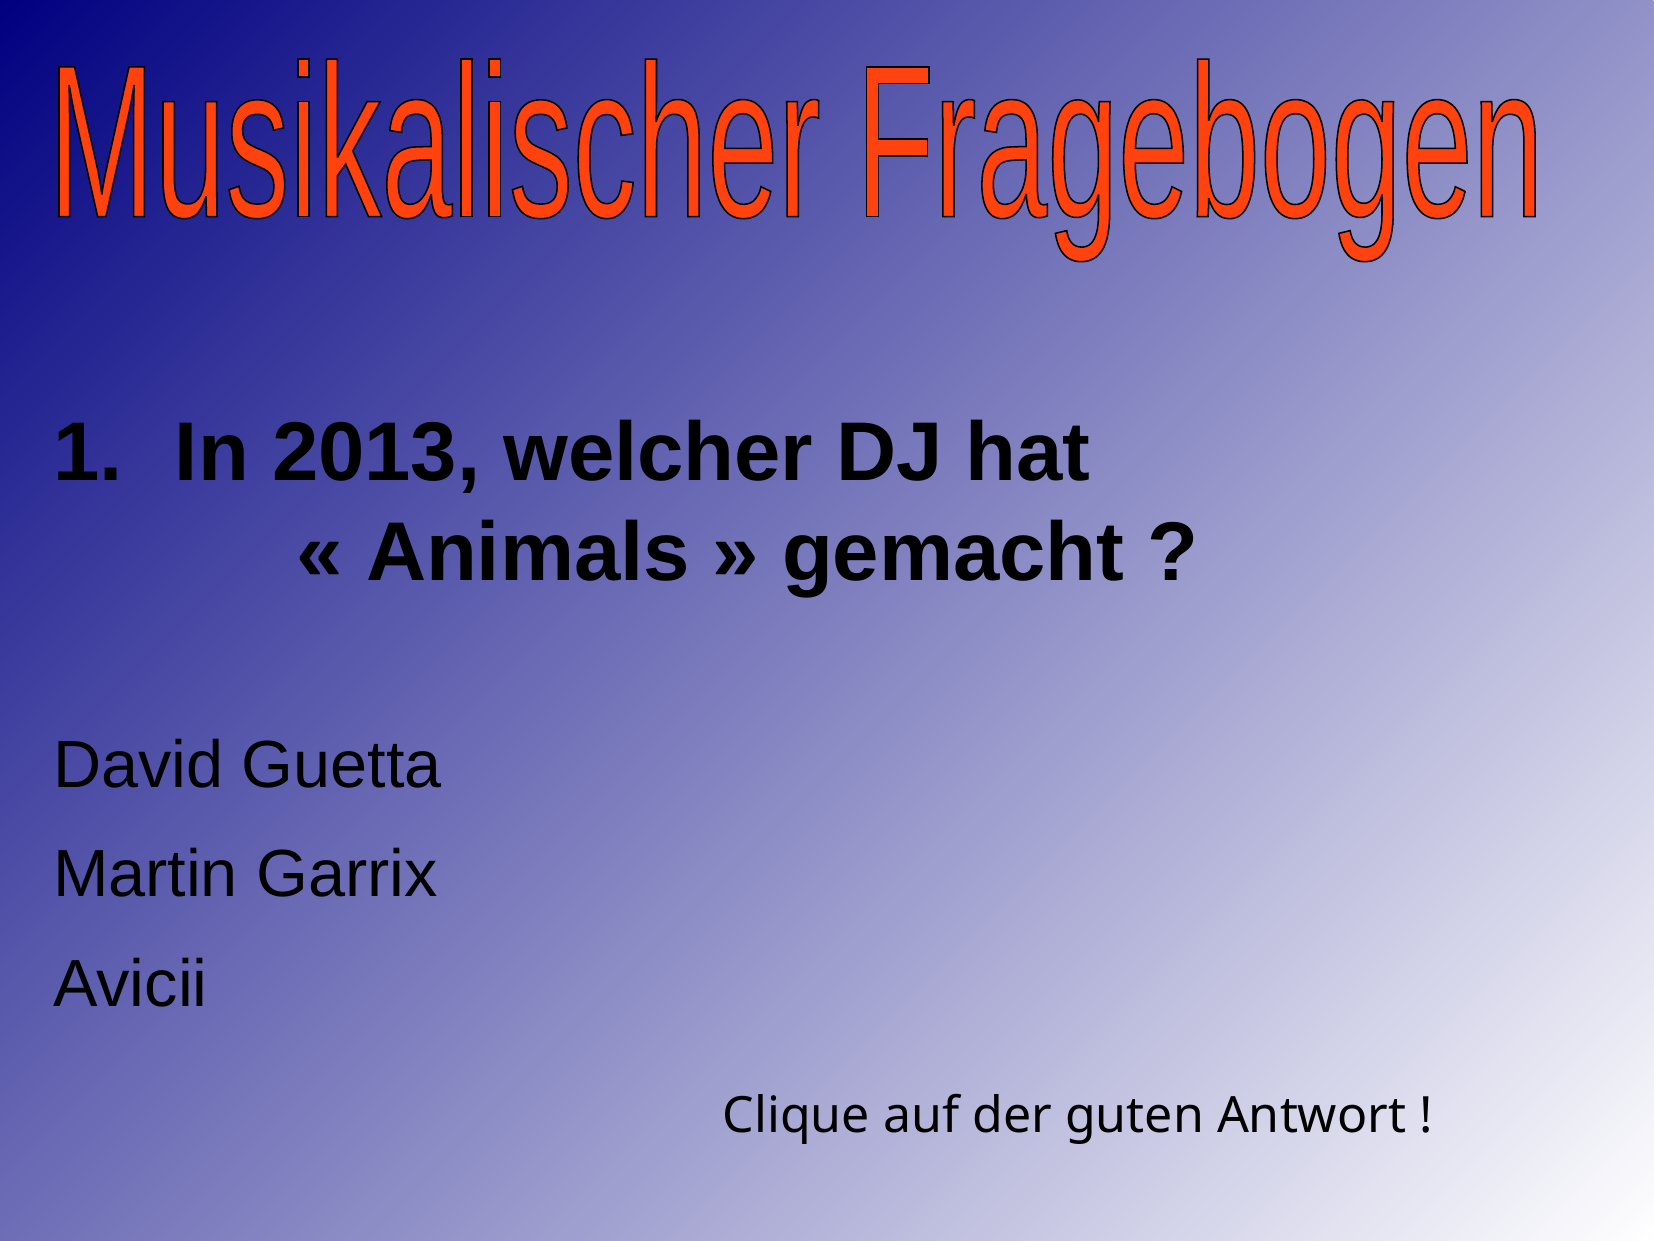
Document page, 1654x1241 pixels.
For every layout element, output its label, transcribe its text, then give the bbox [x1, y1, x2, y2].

text_box Musikalischer Fragebogen [942, 99, 975, 217]
text_box Musikalischer Fragebogen [645, 59, 700, 217]
text_box Musikalischer Fragebogen [1265, 99, 1326, 219]
text_box Musikalischer Fragebogen [1407, 99, 1467, 219]
text_box Musikalischer Fragebogen [326, 59, 382, 217]
text_box Musikalischer Fragebogen [297, 101, 310, 217]
text_box Musikalischer Fragebogen [786, 99, 819, 217]
text_box Musikalischer Fragebogen [58, 66, 145, 217]
text_box Musikalischer Fragebogen [489, 101, 501, 217]
text_box Clique auf der guten Antwort ! [708, 1071, 1654, 1158]
text_box Musikalischer Fragebogen [460, 59, 473, 217]
text_box Musikalischer Fragebogen [981, 99, 1048, 219]
text_box Musikalischer Fragebogen [578, 99, 634, 219]
text_box Musikalischer Fragebogen [1052, 99, 1111, 262]
text_box Musikalischer Fragebogen [512, 99, 569, 219]
text_box Musikalischer Fragebogen [1481, 99, 1536, 217]
text_box Musikalischer Fragebogen [386, 99, 453, 219]
text_box Musikalischer Fragebogen [712, 99, 773, 219]
text_box Musikalischer Fragebogen [866, 66, 929, 217]
text_box Musikalischer Fragebogen [1336, 99, 1394, 262]
text_box Musikalischer Fragebogen [1123, 99, 1184, 219]
text_box Musikalischer Fragebogen [1197, 59, 1255, 219]
subtitle In 2013, welcher DJ hat « Animals » gemacht ? David Guetta Martin Garrix Avicii [53, 396, 1542, 1241]
text_box Musikalischer Fragebogen [229, 99, 285, 219]
text_box Musikalischer Fragebogen [162, 101, 218, 219]
